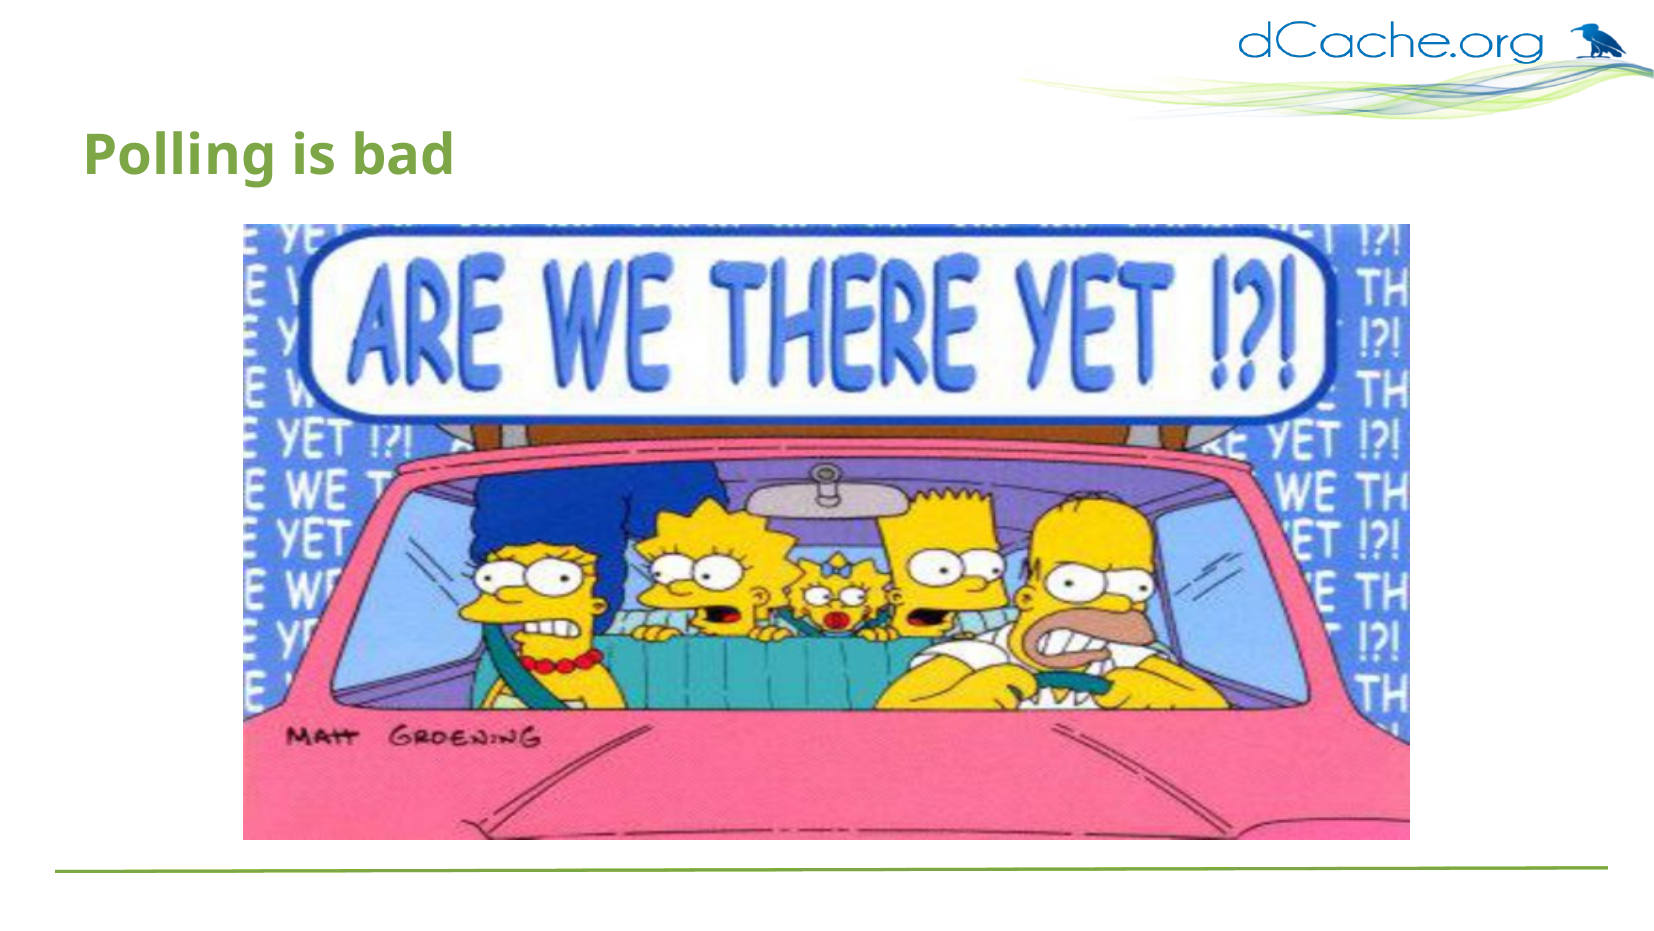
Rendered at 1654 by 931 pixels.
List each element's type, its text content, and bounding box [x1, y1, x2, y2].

picture [956, 12, 1654, 127]
picture [243, 224, 1410, 841]
title Polling is bad [82, 116, 1605, 189]
